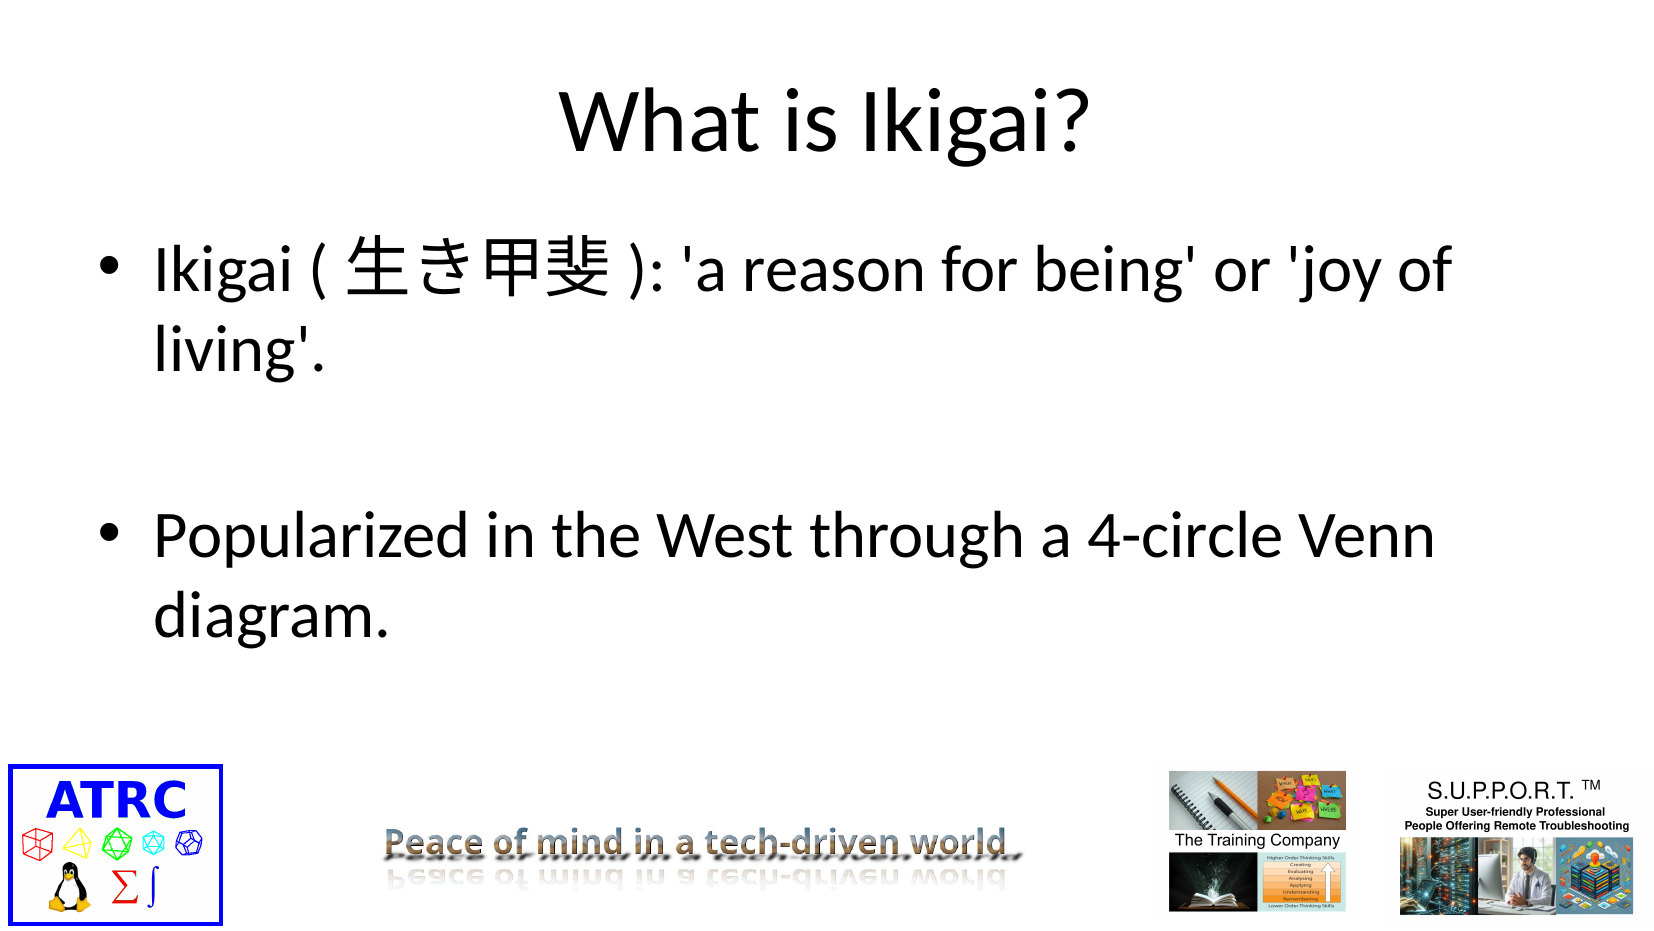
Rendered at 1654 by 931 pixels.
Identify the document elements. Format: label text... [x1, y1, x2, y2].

picture [1384, 768, 1652, 930]
picture [380, 831, 1026, 904]
list Ikigai (生き甲斐): 'a reason for being' or 'joy of living'. Popularized in the West through a 4-circle Venn diagram. [82, 217, 1571, 831]
title What is Ikigai? [82, 37, 1571, 193]
picture [8, 764, 223, 926]
picture [1157, 831, 1358, 922]
